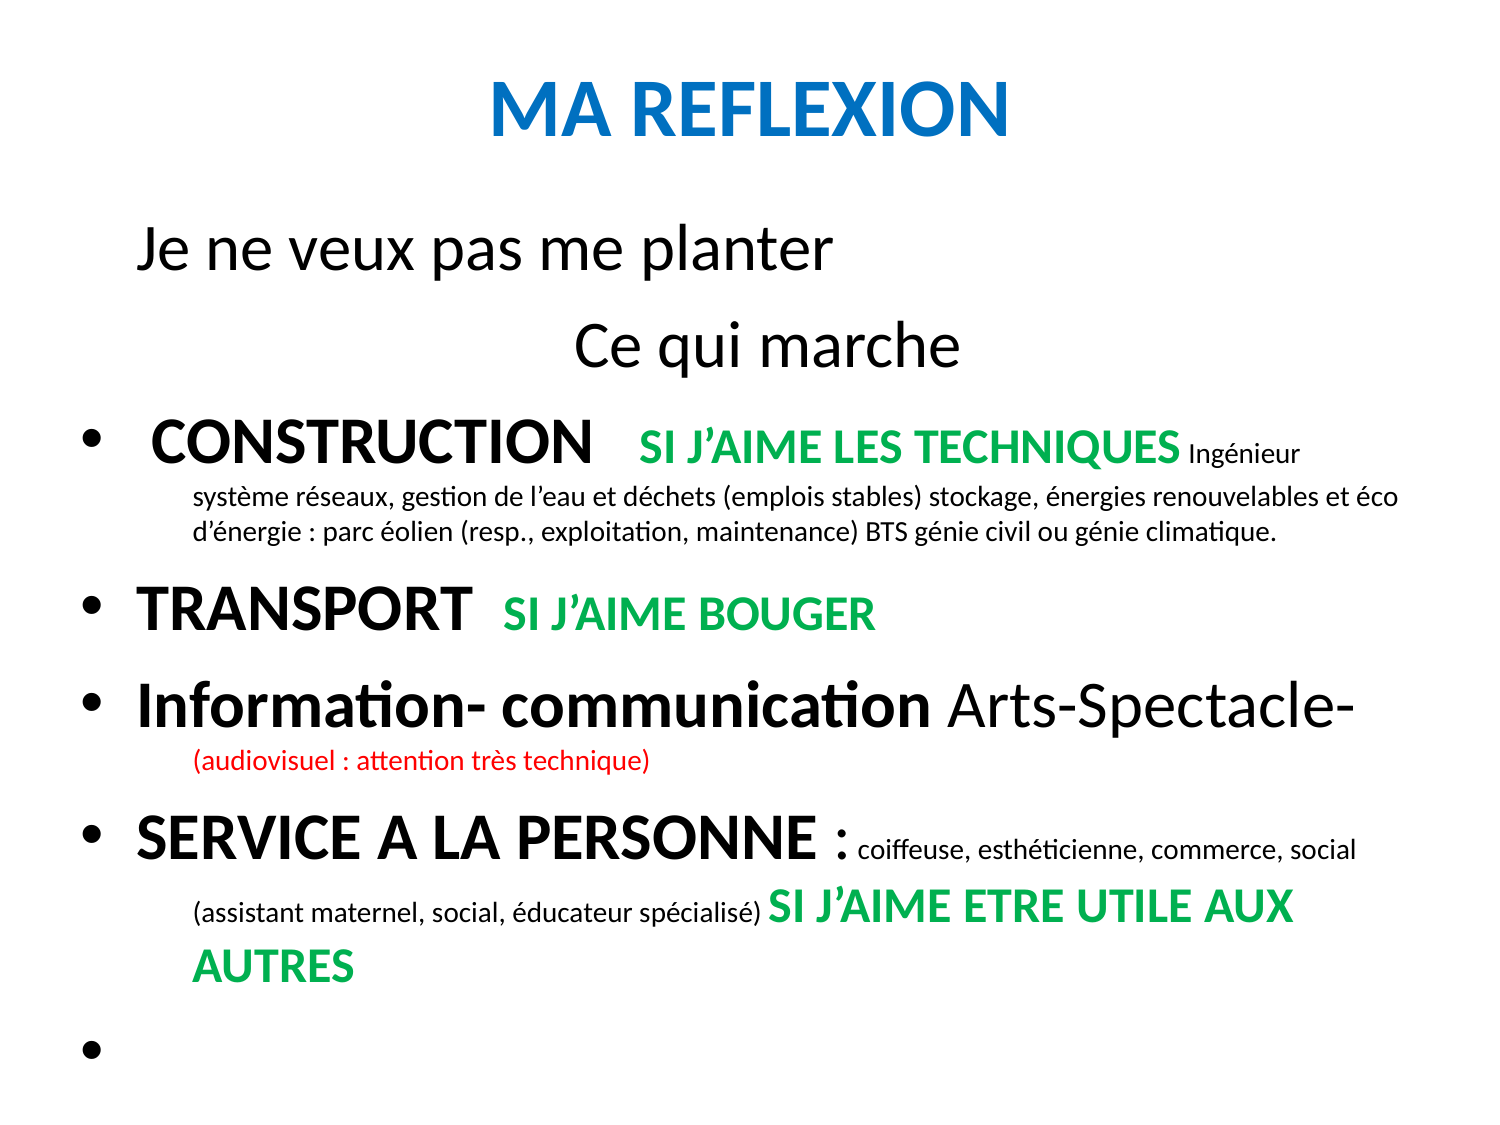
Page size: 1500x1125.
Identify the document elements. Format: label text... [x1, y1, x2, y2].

list Je ne veux pas me planter Ce qui marche CONSTRUCTION SI J’AIME LES TECHNIQUES Ingénieur système réseaux, gestion de l’eau et déchets (emplois stables) stockage, énergies renouvelables et éco d’énergie : parc éolien (resp., exploitation, maintenance) BTS génie civil ou génie climatique. TRANSPORT SI J’AIME BOUGER Information- communication Arts-Spectacle- (audiovisuel : attention très technique) SERVICE A LA PERSONNE : coiffeuse, esthéticienne, commerce, social (assistant maternel, social, éducateur spécialisé) SI J’AIME ETRE UTILE AUX AUTRES [64, 196, 1415, 1012]
title MA REFLEXION [75, 45, 1426, 161]
